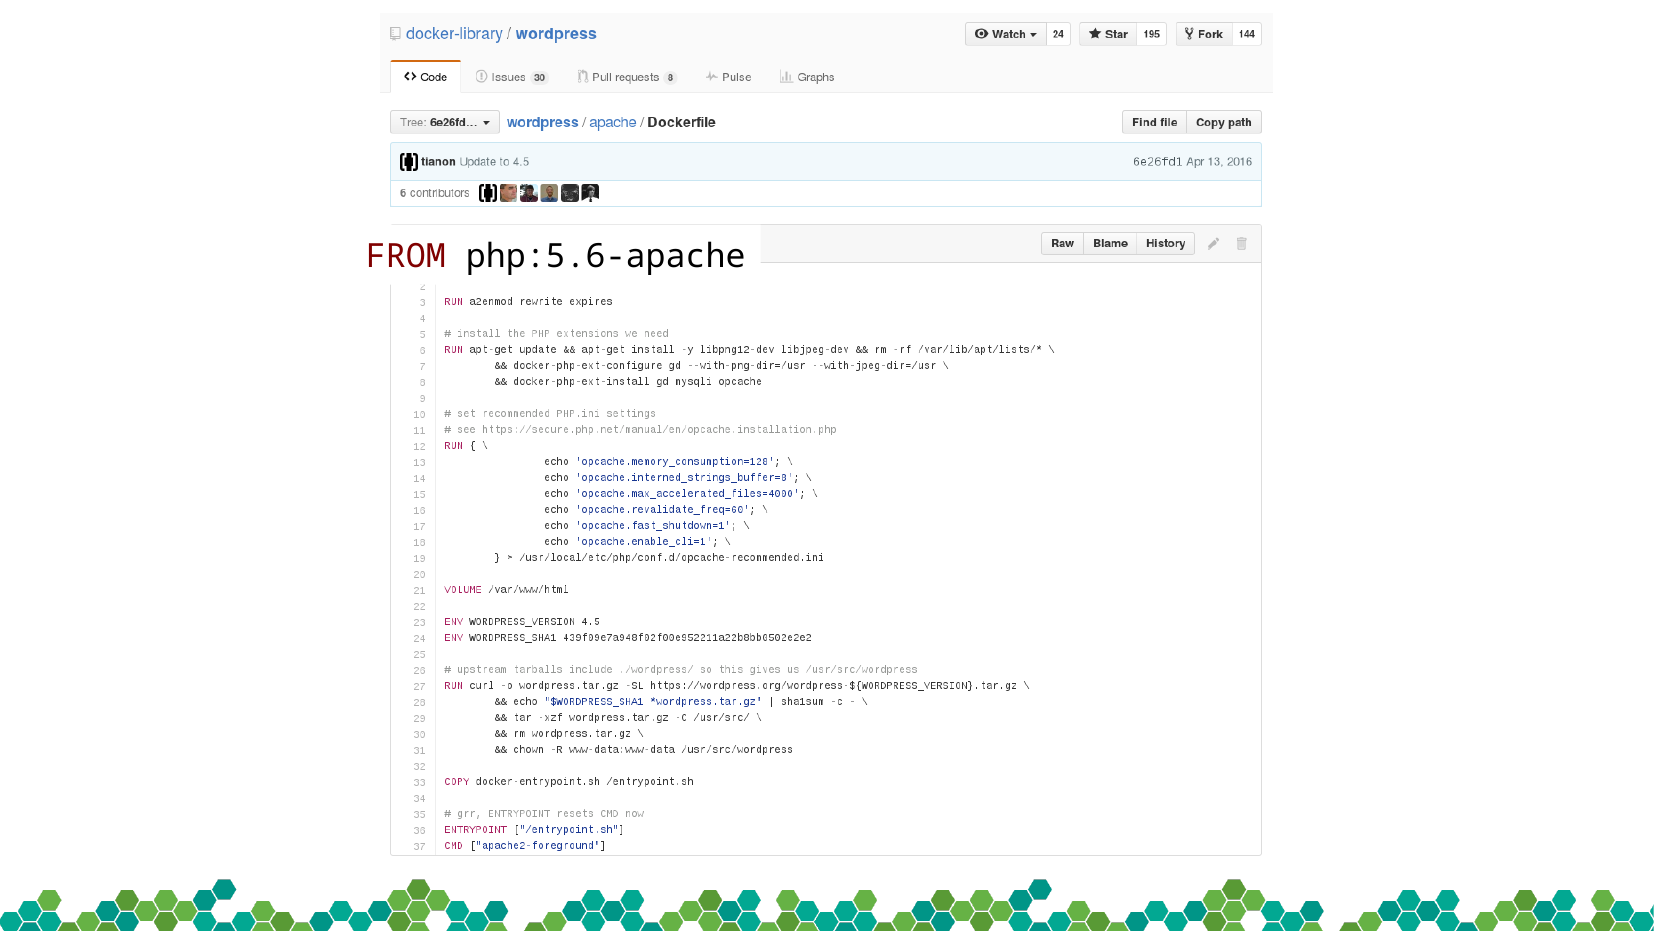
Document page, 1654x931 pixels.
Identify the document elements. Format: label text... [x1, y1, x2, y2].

text_box FROM php:5.6-apache [351, 224, 761, 282]
picture [0, 871, 1654, 931]
picture [380, 13, 1273, 870]
